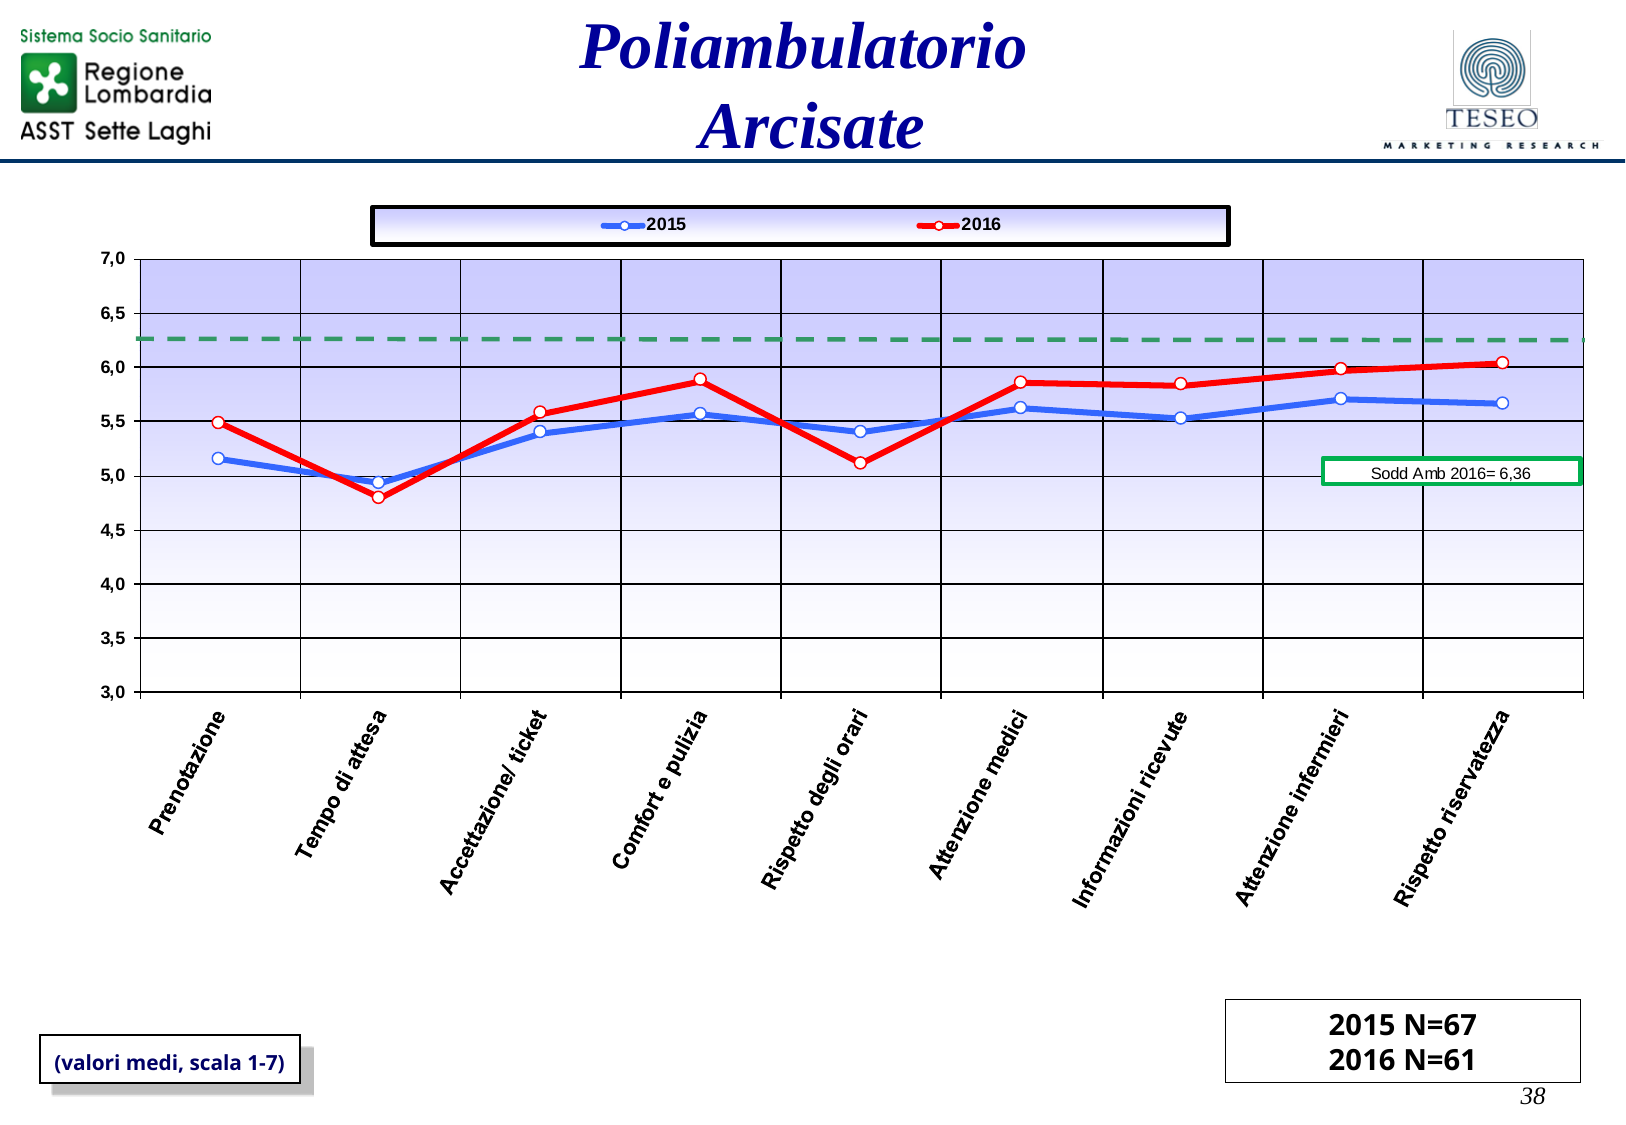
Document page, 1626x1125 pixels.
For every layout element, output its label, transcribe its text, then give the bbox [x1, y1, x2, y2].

text_box Poliambulatorio Arcisate [268, 18, 1356, 144]
picture [21, 26, 211, 148]
picture [1381, 30, 1604, 149]
picture [28, 195, 1597, 1085]
